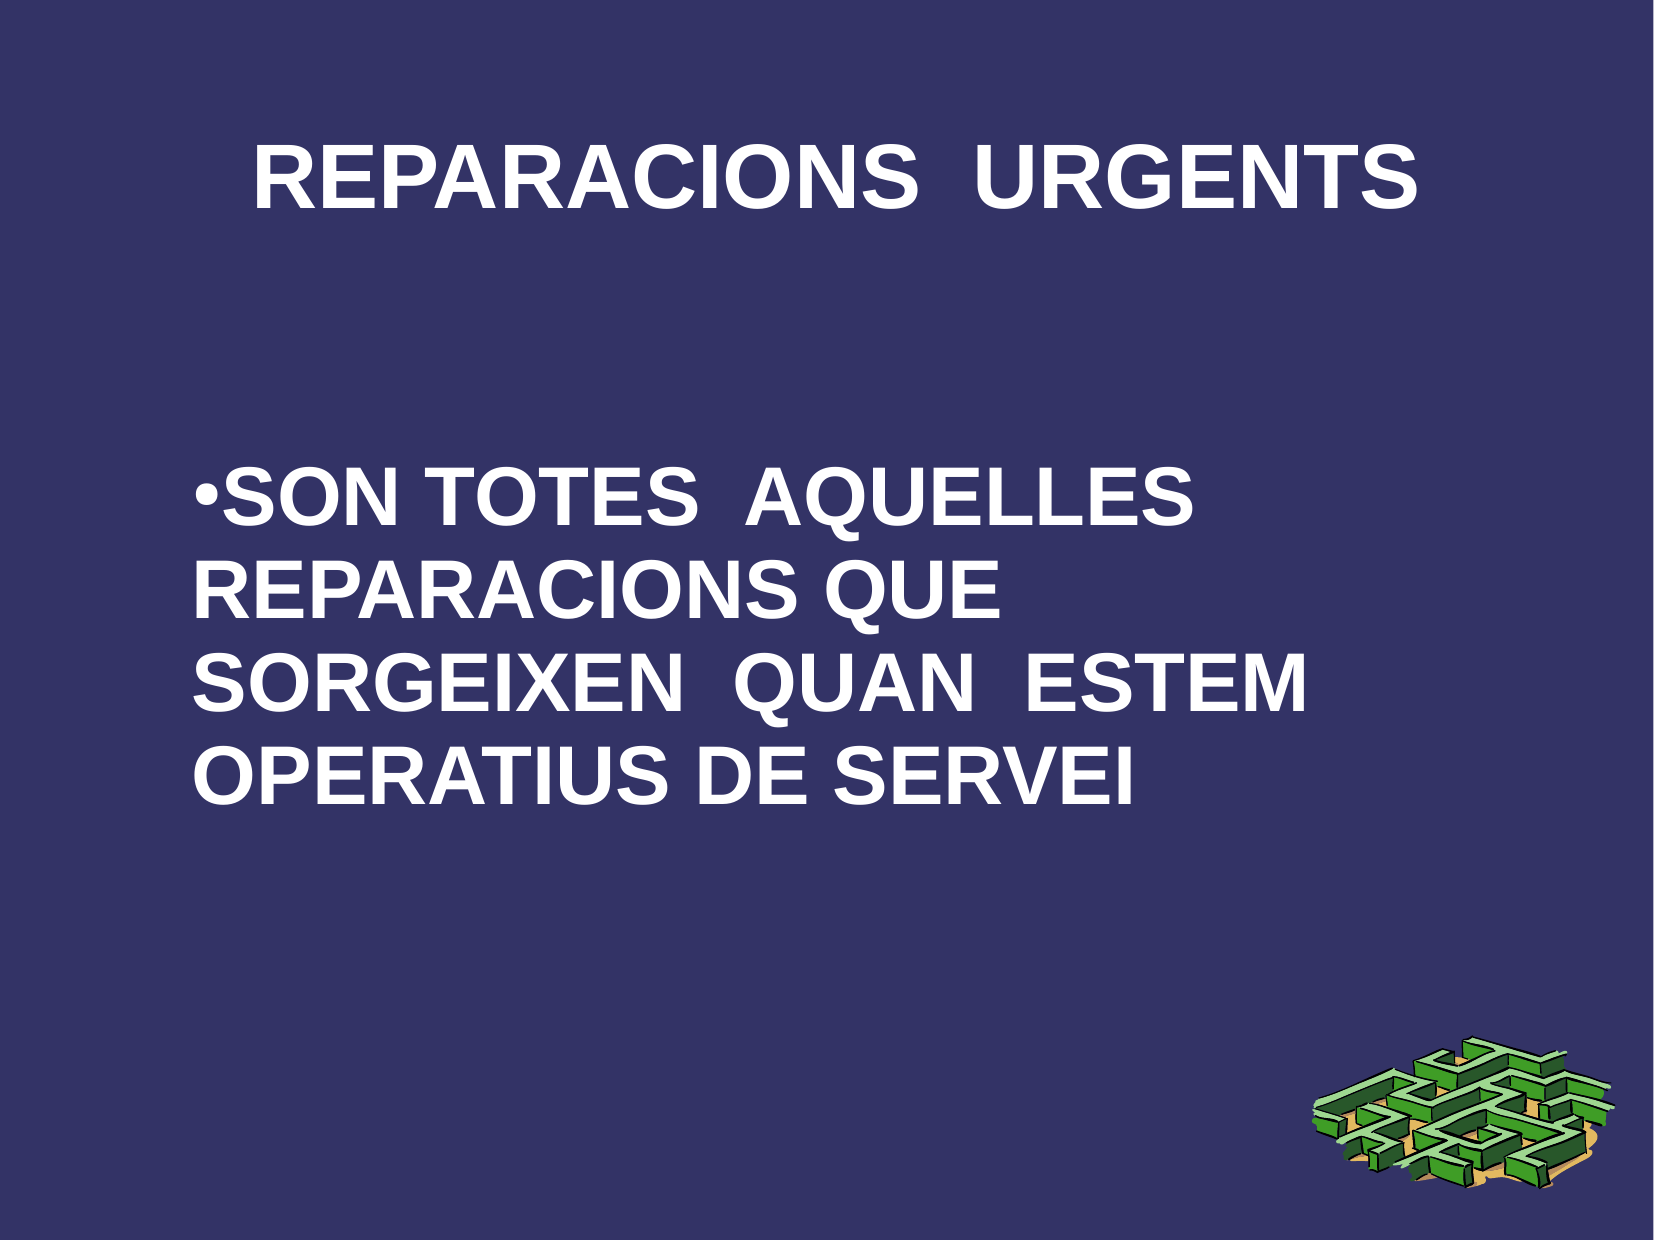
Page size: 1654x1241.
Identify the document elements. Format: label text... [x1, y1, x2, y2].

text_box SON TOTES AQUELLES REPARACIONS QUE SORGEIXEN QUAN ESTEM OPERATIUS DE SERVEI [177, 442, 1418, 1202]
text_box REPARACIONS URGENTS [236, 118, 1477, 236]
